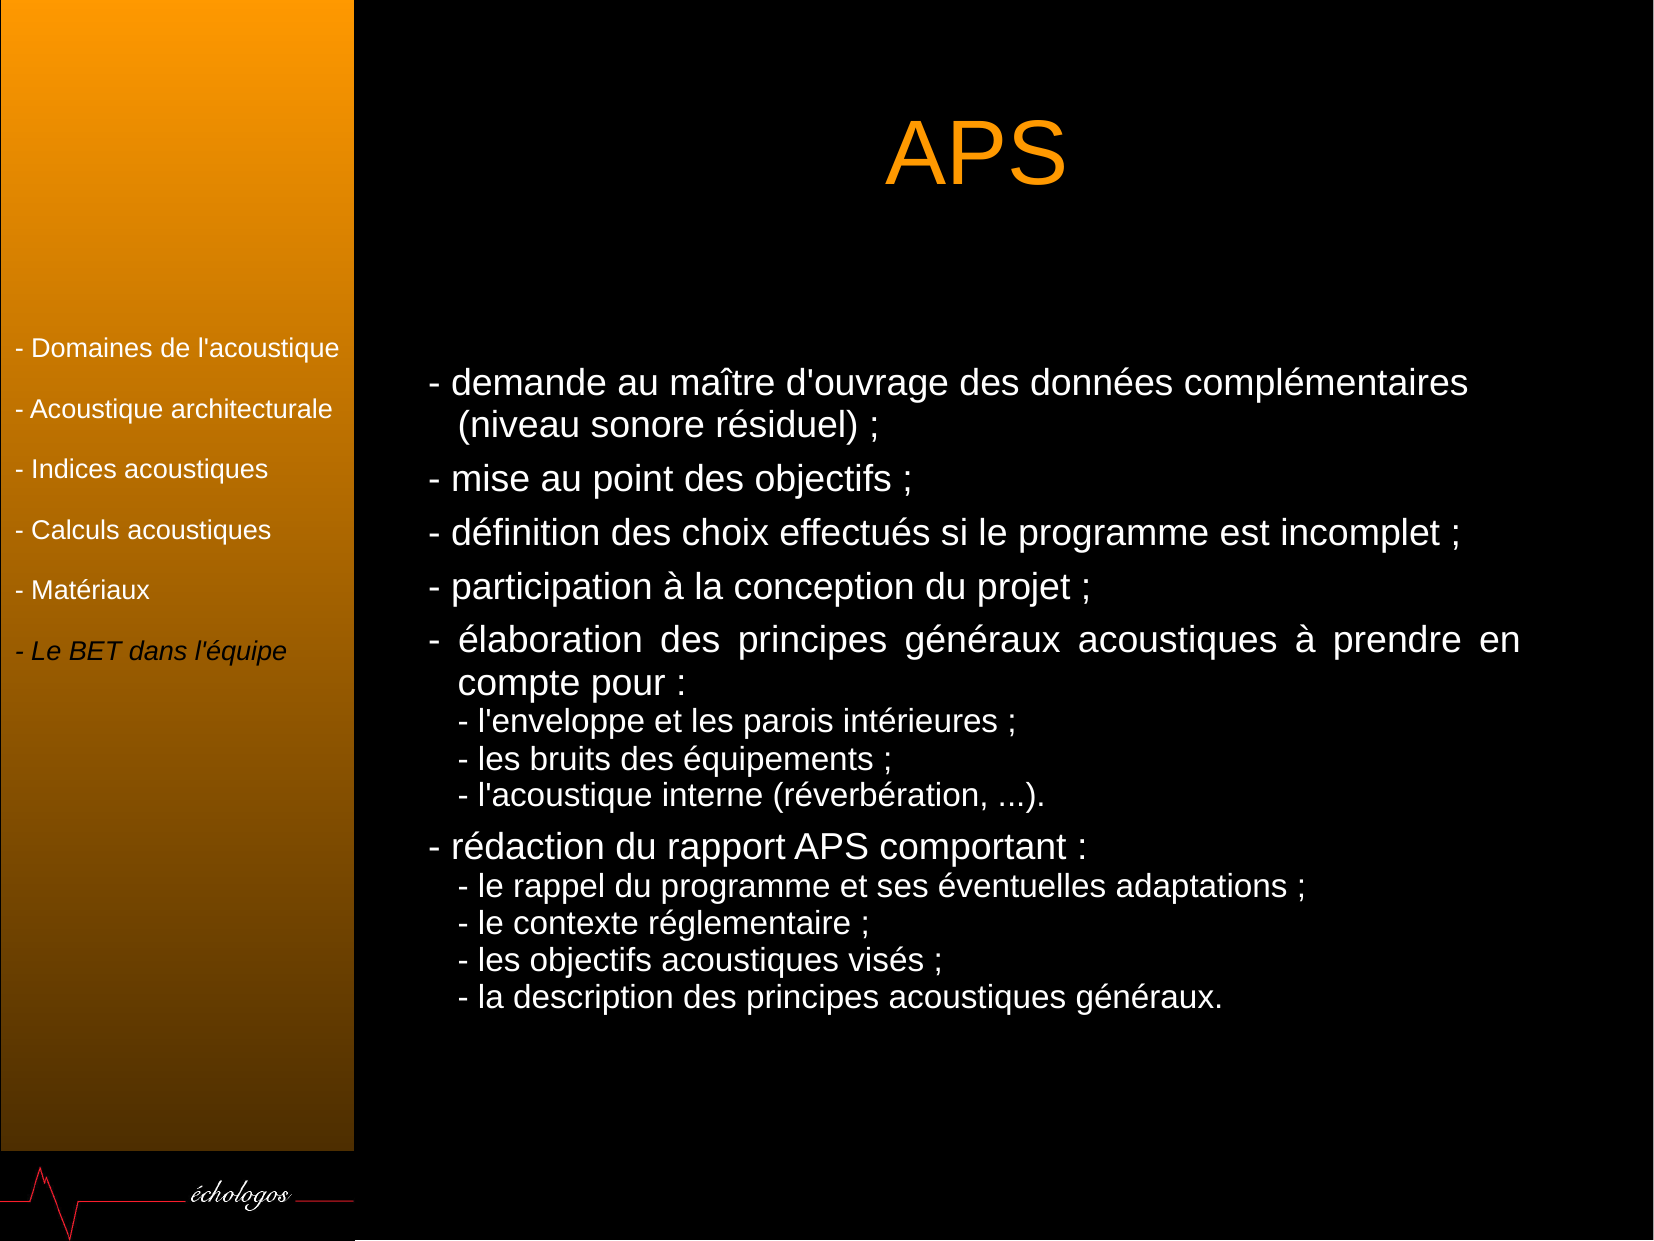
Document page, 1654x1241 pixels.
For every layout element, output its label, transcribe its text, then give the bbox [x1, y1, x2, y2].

text_box - Domaines de l'acoustique - Acoustique architecturale - Indices acoustiques - Calculs acoustiques - Matériaux - Le BET dans l'équipe [0, 325, 355, 755]
title APS [383, 56, 1571, 250]
picture [0, 1166, 355, 1241]
text_box - demande au maître d'ouvrage des données complémentaires (niveau sonore résiduel) ; - mise au point des objectifs ; - définition des choix effectués si le programme est incomplet ; - participation à la conception du projet ; - élaboration des principes généraux acoustiques à prendre en compte pour : - l'enveloppe et les parois intérieures ; - les bruits des équipements ; - l'acoustique interne (réverbération, ...). - rédaction du rapport APS comportant : - le rappel du programme et ses éventuelles adaptations ; - le contexte réglementaire ; - les objectifs acoustiques visés ; - la description des principes acoustiques généraux. [413, 354, 1536, 1026]
